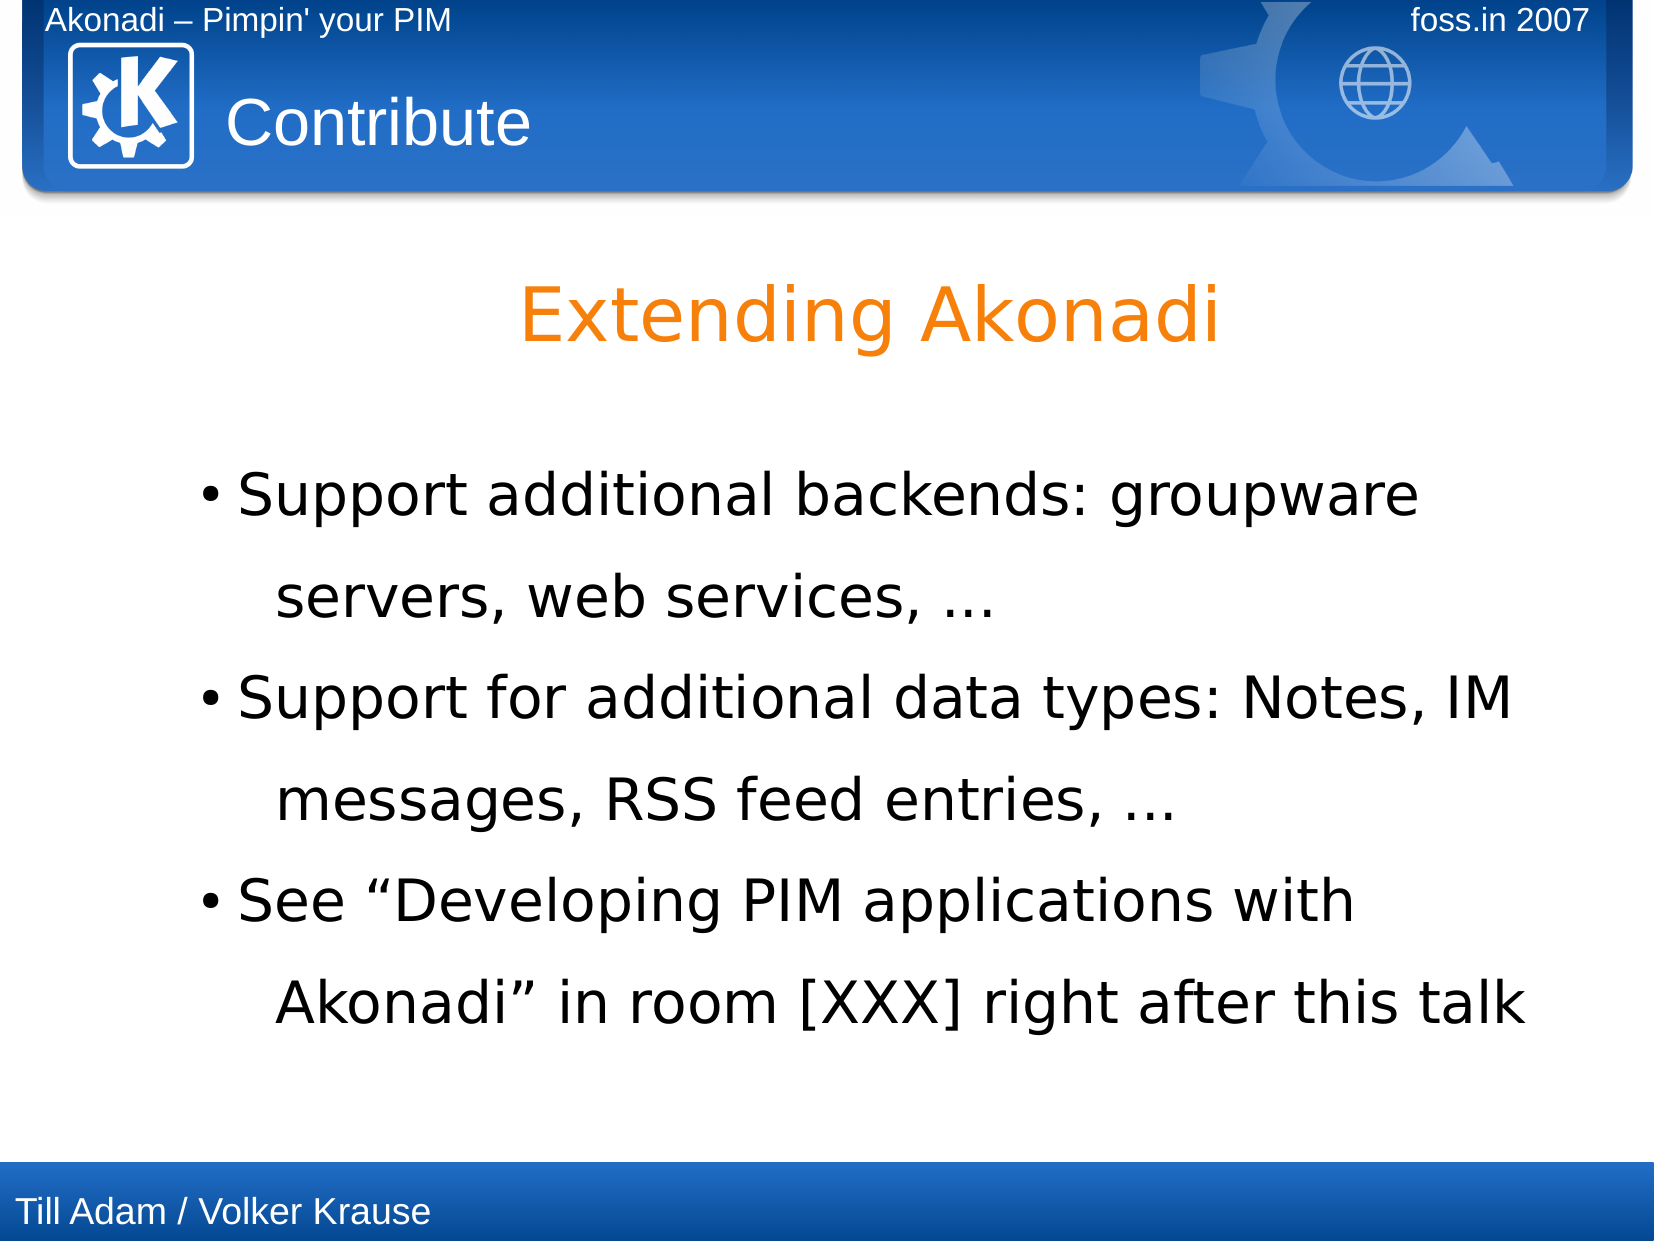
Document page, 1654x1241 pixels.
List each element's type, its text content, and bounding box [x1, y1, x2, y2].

text_box Support additional backends: groupware servers, web services, ... Support for additional data types: Notes, IM messages, RSS feed entries, ... See “Developing PIM applications with Akonadi” in room [XXX] right after this talk [95, 420, 1613, 1011]
title Contribute [225, 49, 1571, 188]
list Extending Akonadi [82, 284, 1571, 397]
